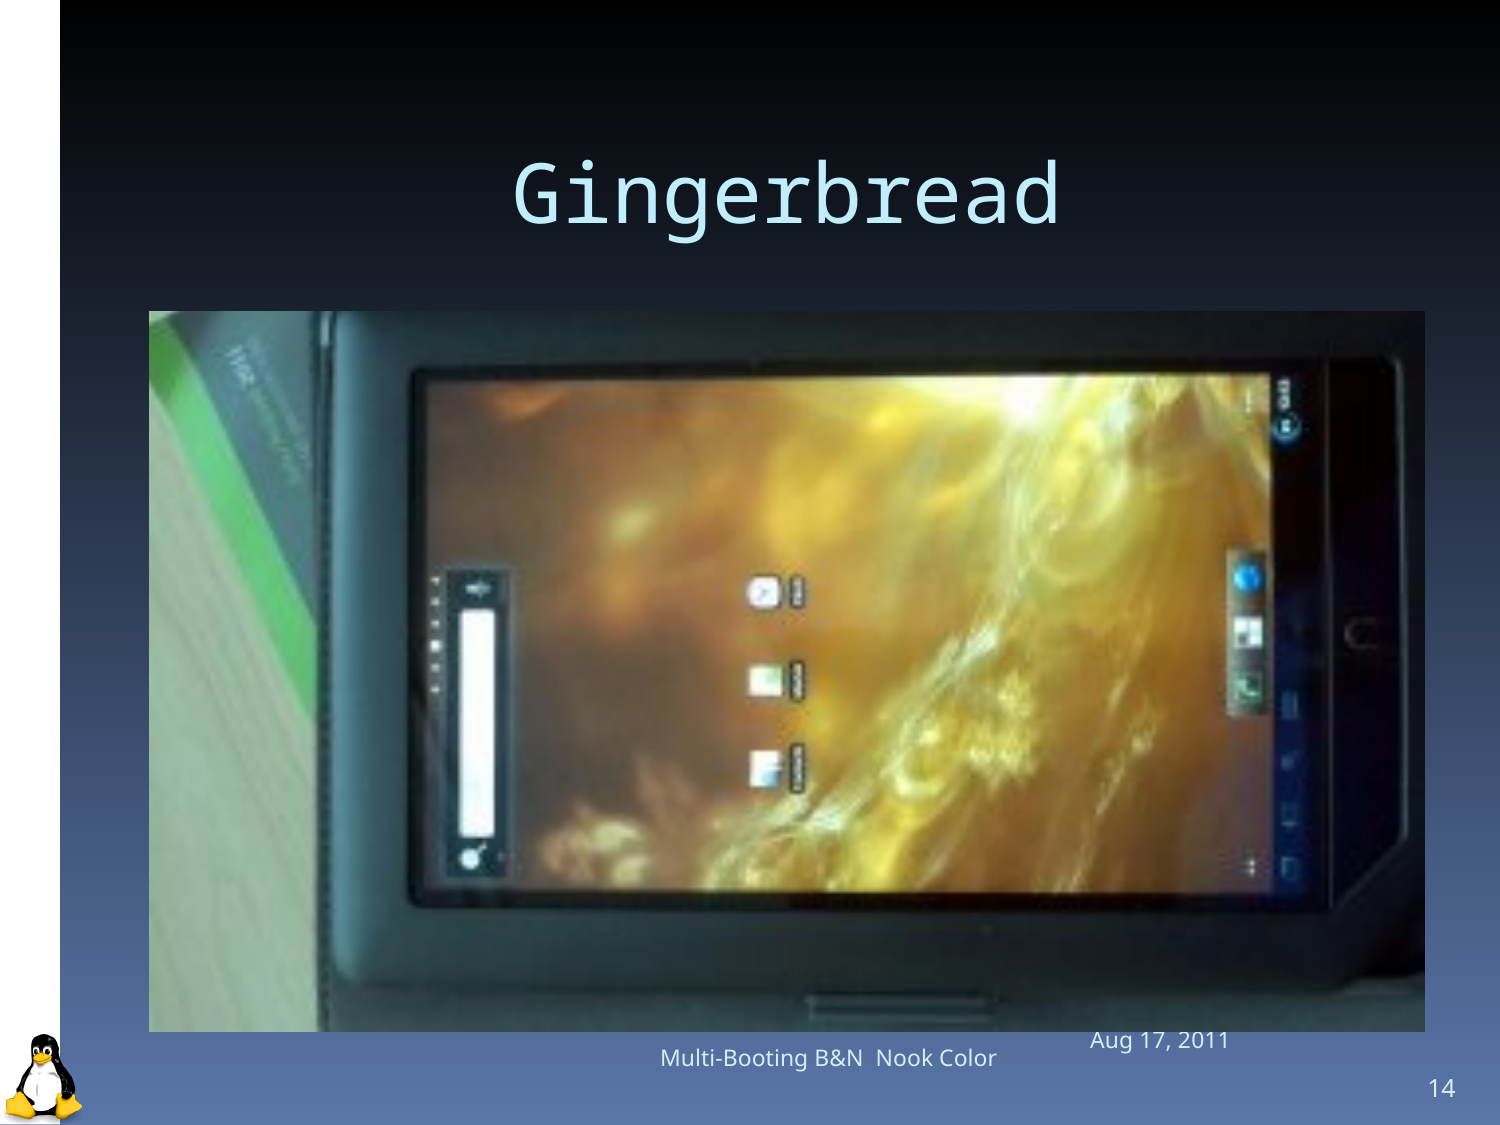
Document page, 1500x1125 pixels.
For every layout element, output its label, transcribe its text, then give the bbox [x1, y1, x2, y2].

picture [0, 1034, 82, 1125]
picture [149, 311, 1425, 1032]
title Gingerbread [149, 84, 1425, 299]
